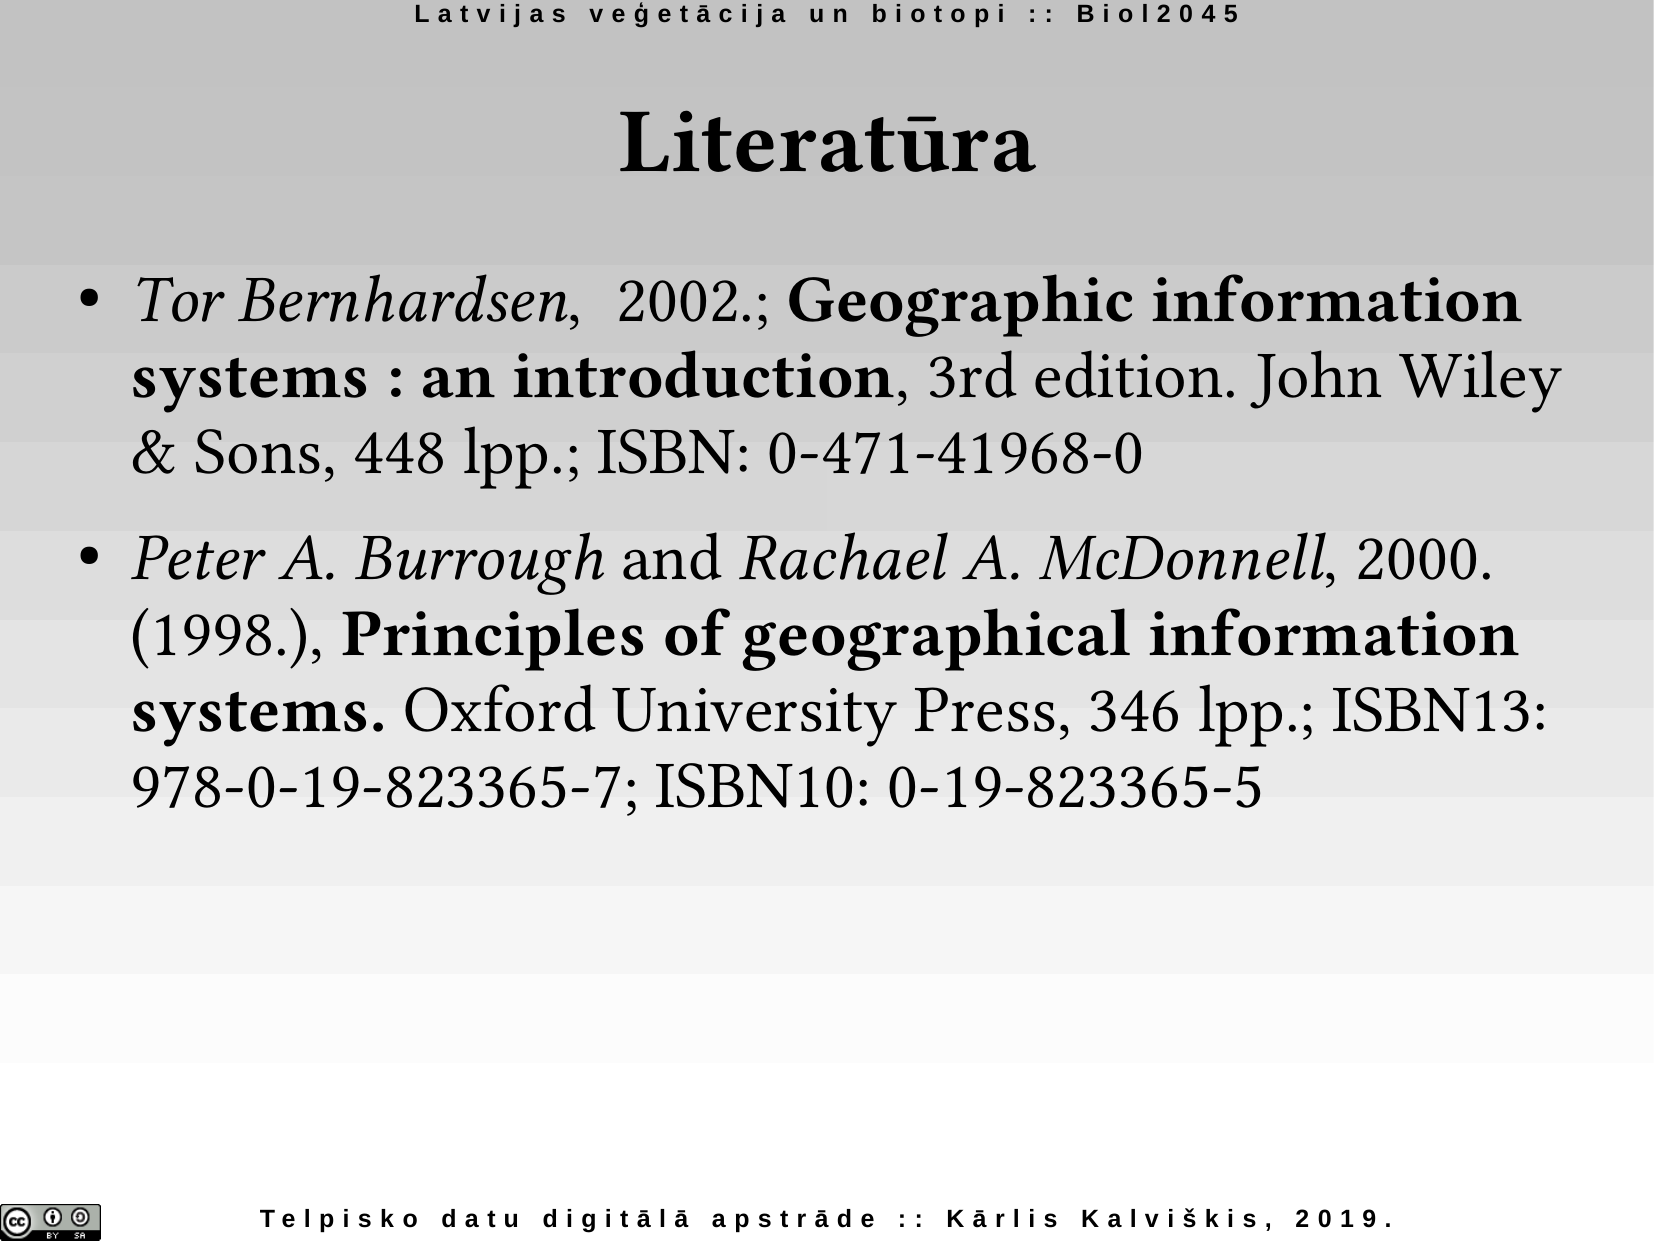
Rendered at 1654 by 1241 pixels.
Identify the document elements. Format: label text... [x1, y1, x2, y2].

picture [0, 0, 1654, 1241]
list Tor Bernhardsen, 2002.; Geographic information systems : an introduction, 3rd edition. John Wiley & Sons, 448 lpp.; ISBN: 0-471-41968-0 Peter A. Burrough and Rachael A. McDonnell, 2000. (1998.), Principles of geographical information systems. Oxford University Press, 346 lpp.; ISBN13: 978-0-19-823365-7; ISBN10: 0-19-823365-5 [59, 261, 1596, 1175]
title Literatūra [59, 37, 1596, 246]
